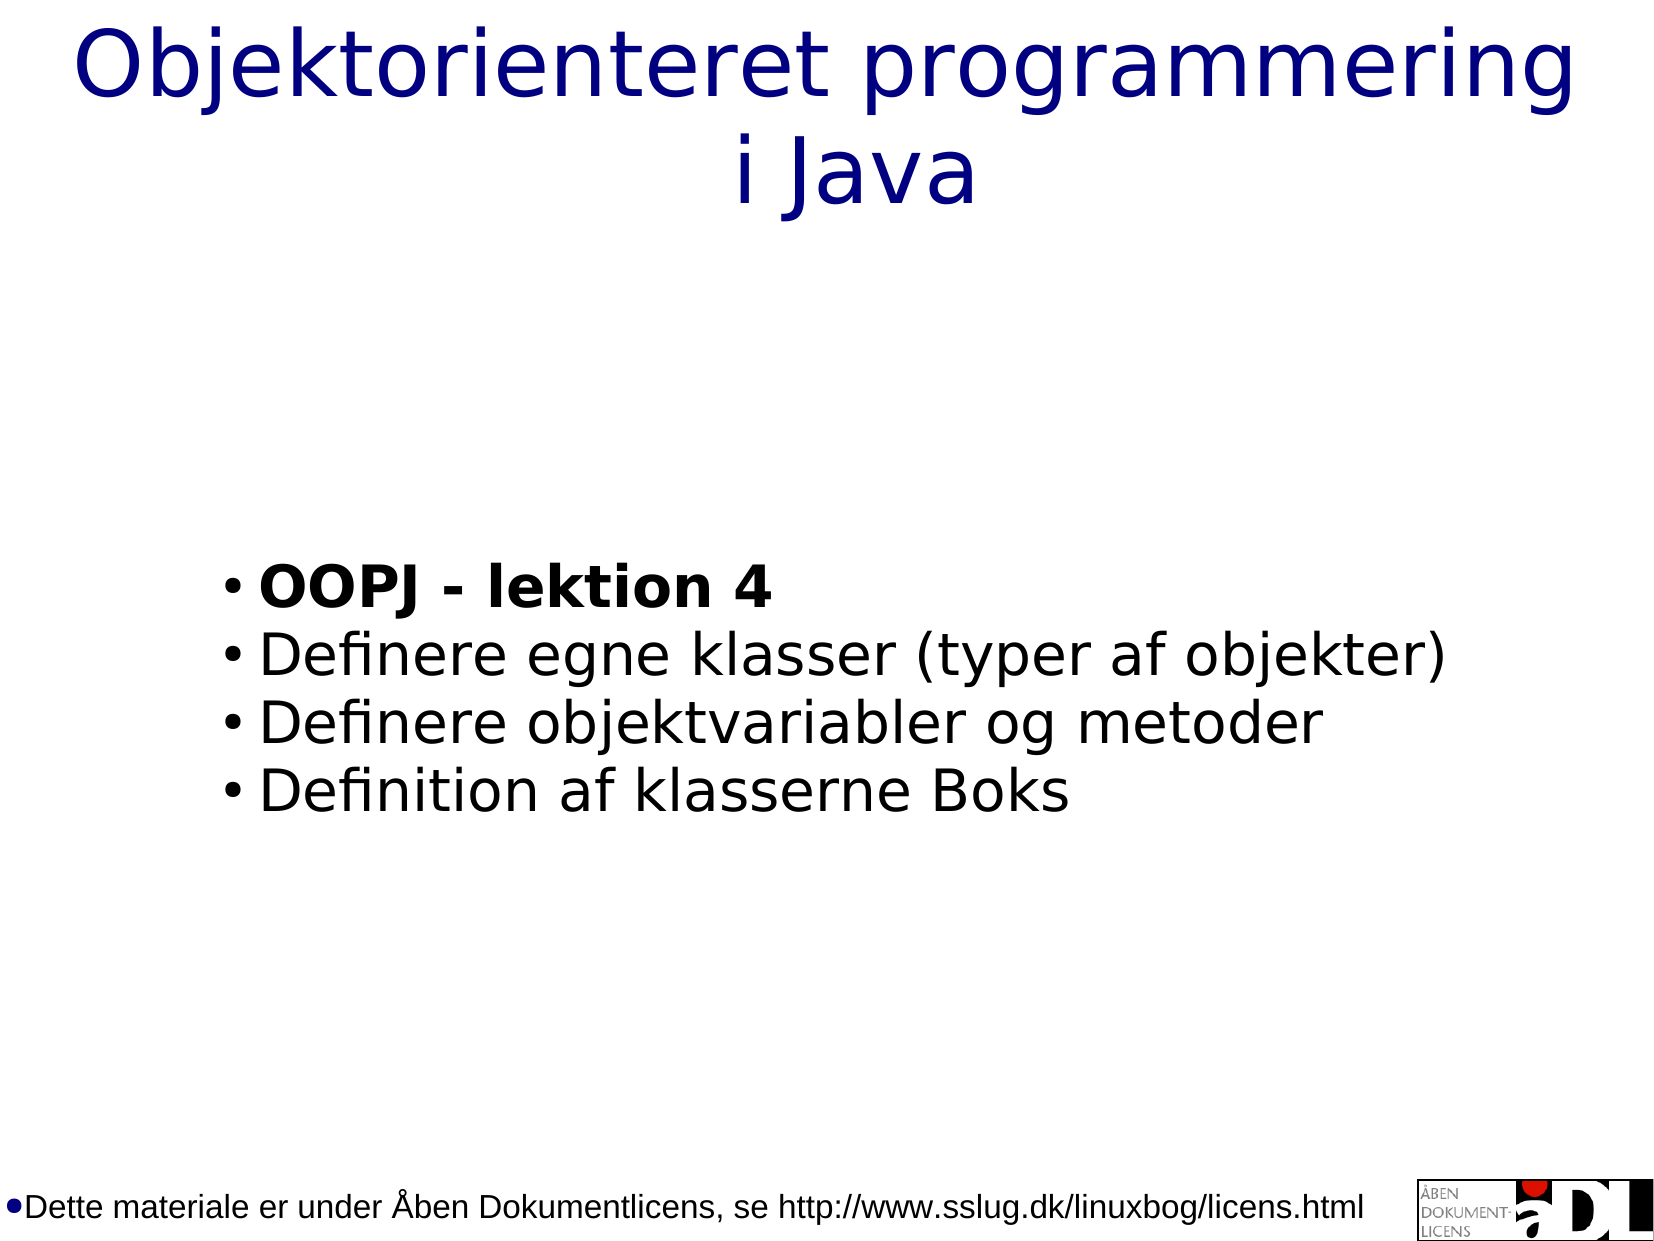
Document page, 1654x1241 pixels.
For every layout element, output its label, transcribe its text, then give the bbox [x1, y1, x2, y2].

text_box Dette materiale er under Åben Dokumentlicens, se http://www.sslug.dk/linuxbog/licens.html [4, 1188, 1348, 1239]
title Objektorienteret programmering i Java [72, 10, 1582, 225]
subtitle OOPJ - lektion 4 Definere egne klasser (typer af objekter) Definere objektvariabler og metoder Definition af klasserne Boks [151, 221, 1532, 1157]
picture [1417, 1179, 1654, 1241]
